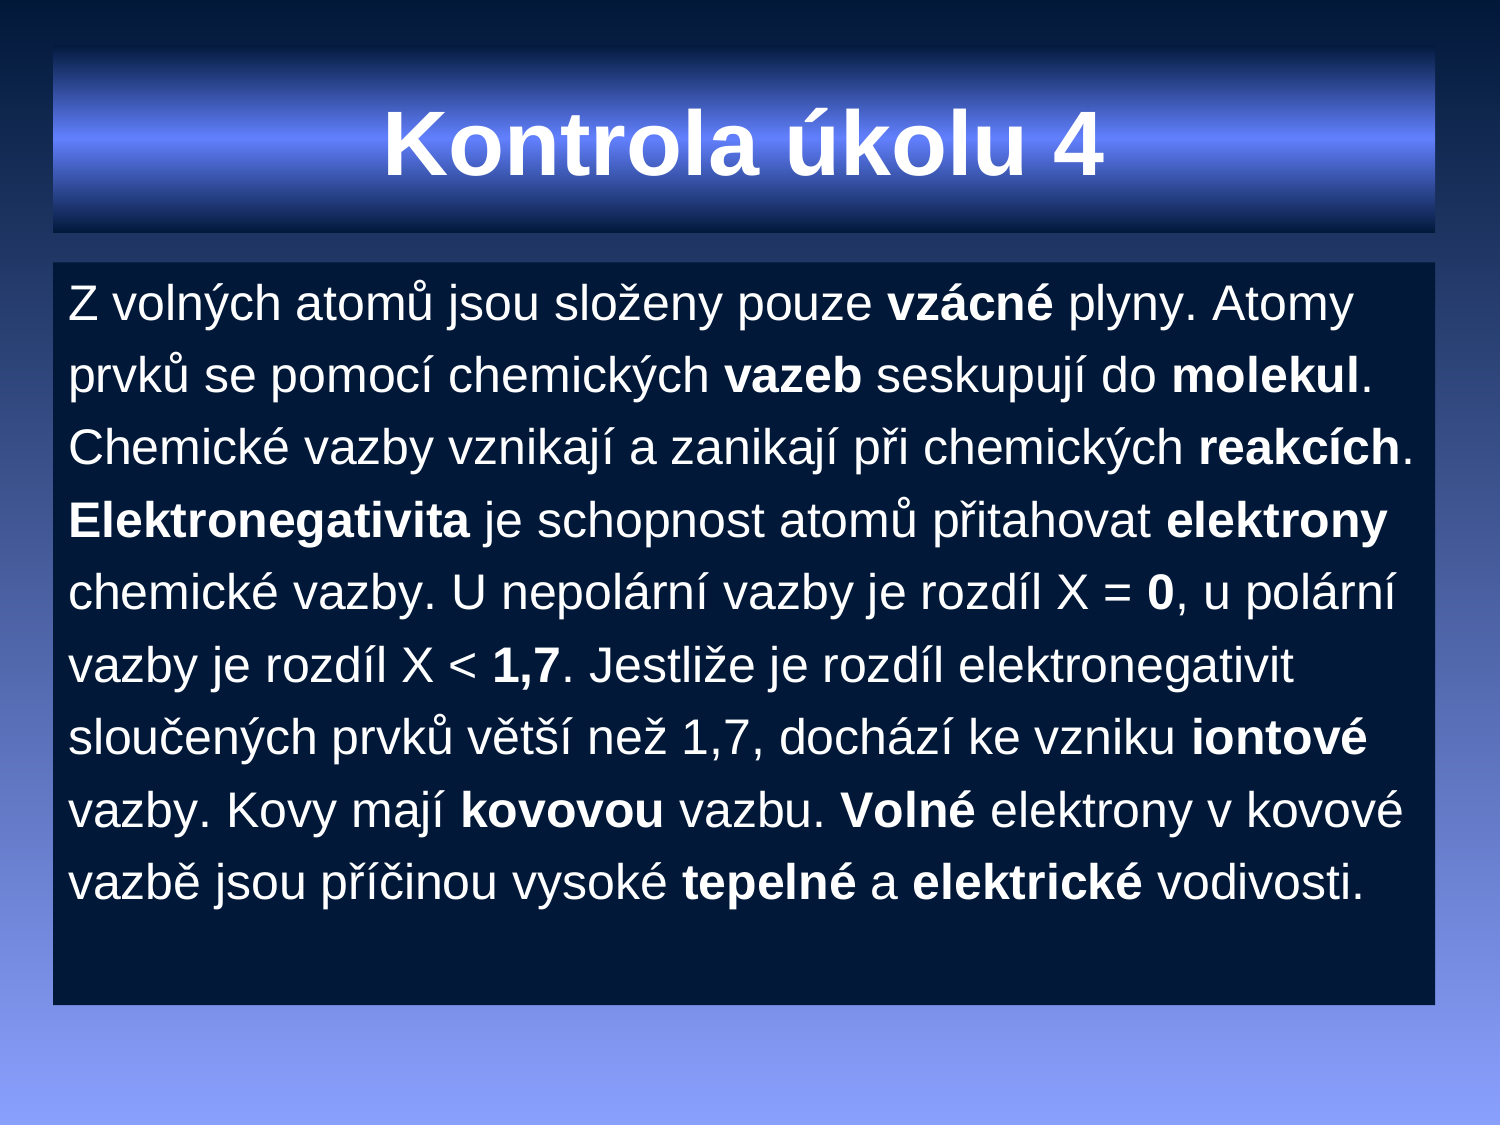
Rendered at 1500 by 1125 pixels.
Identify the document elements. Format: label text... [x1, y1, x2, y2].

list Z volných atomů jsou složeny pouze vzácné plyny. Atomy prvků se pomocí chemických vazeb seskupují do molekul. Chemické vazby vznikají a zanikají při chemických reakcích. Elektronegativita je schopnost atomů přitahovat elektrony chemické vazby. U nepolární vazby je rozdíl X = 0, u polární vazby je rozdíl X < 1,7. Jestliže je rozdíl elektronegativit sloučených prvků větší než 1,7, dochází ke vzniku iontové vazby. Kovy mají kovovou vazbu. Volné elektrony v kovové vazbě jsou příčinou vysoké tepelné a elektrické vodivosti. [53, 262, 1436, 1006]
title Kontrola úkolu 4 [53, 45, 1436, 233]
